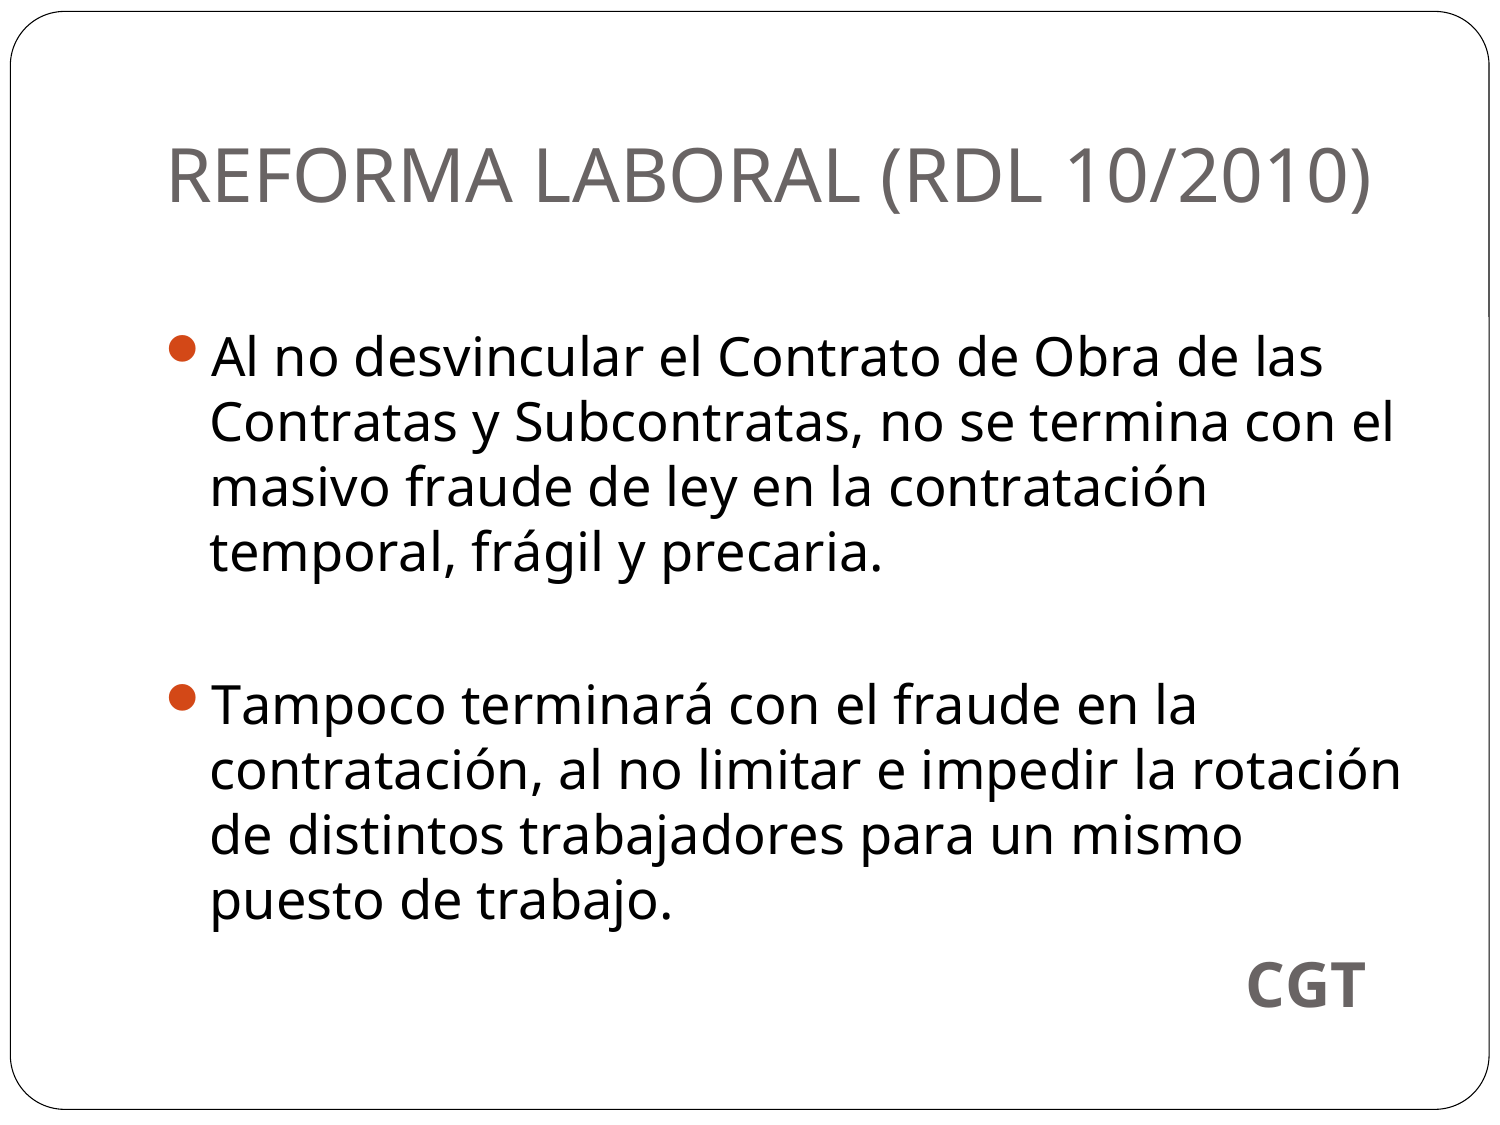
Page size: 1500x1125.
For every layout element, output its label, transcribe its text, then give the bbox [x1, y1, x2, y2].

title REFORMA LABORAL (RDL 10/2010) [150, 0, 1426, 233]
list Al no desvincular el Contrato de Obra de las Contratas y Subcontratas, no se termina con el masivo fraude de ley en la contratación temporal, frágil y precaria. Tampoco terminará con el fraude en la contratación, al no limitar e impedir la rotación de distintos trabajadores para un mismo puesto de trabajo. [150, 237, 1426, 1015]
text_box CGT [1230, 937, 1500, 1028]
